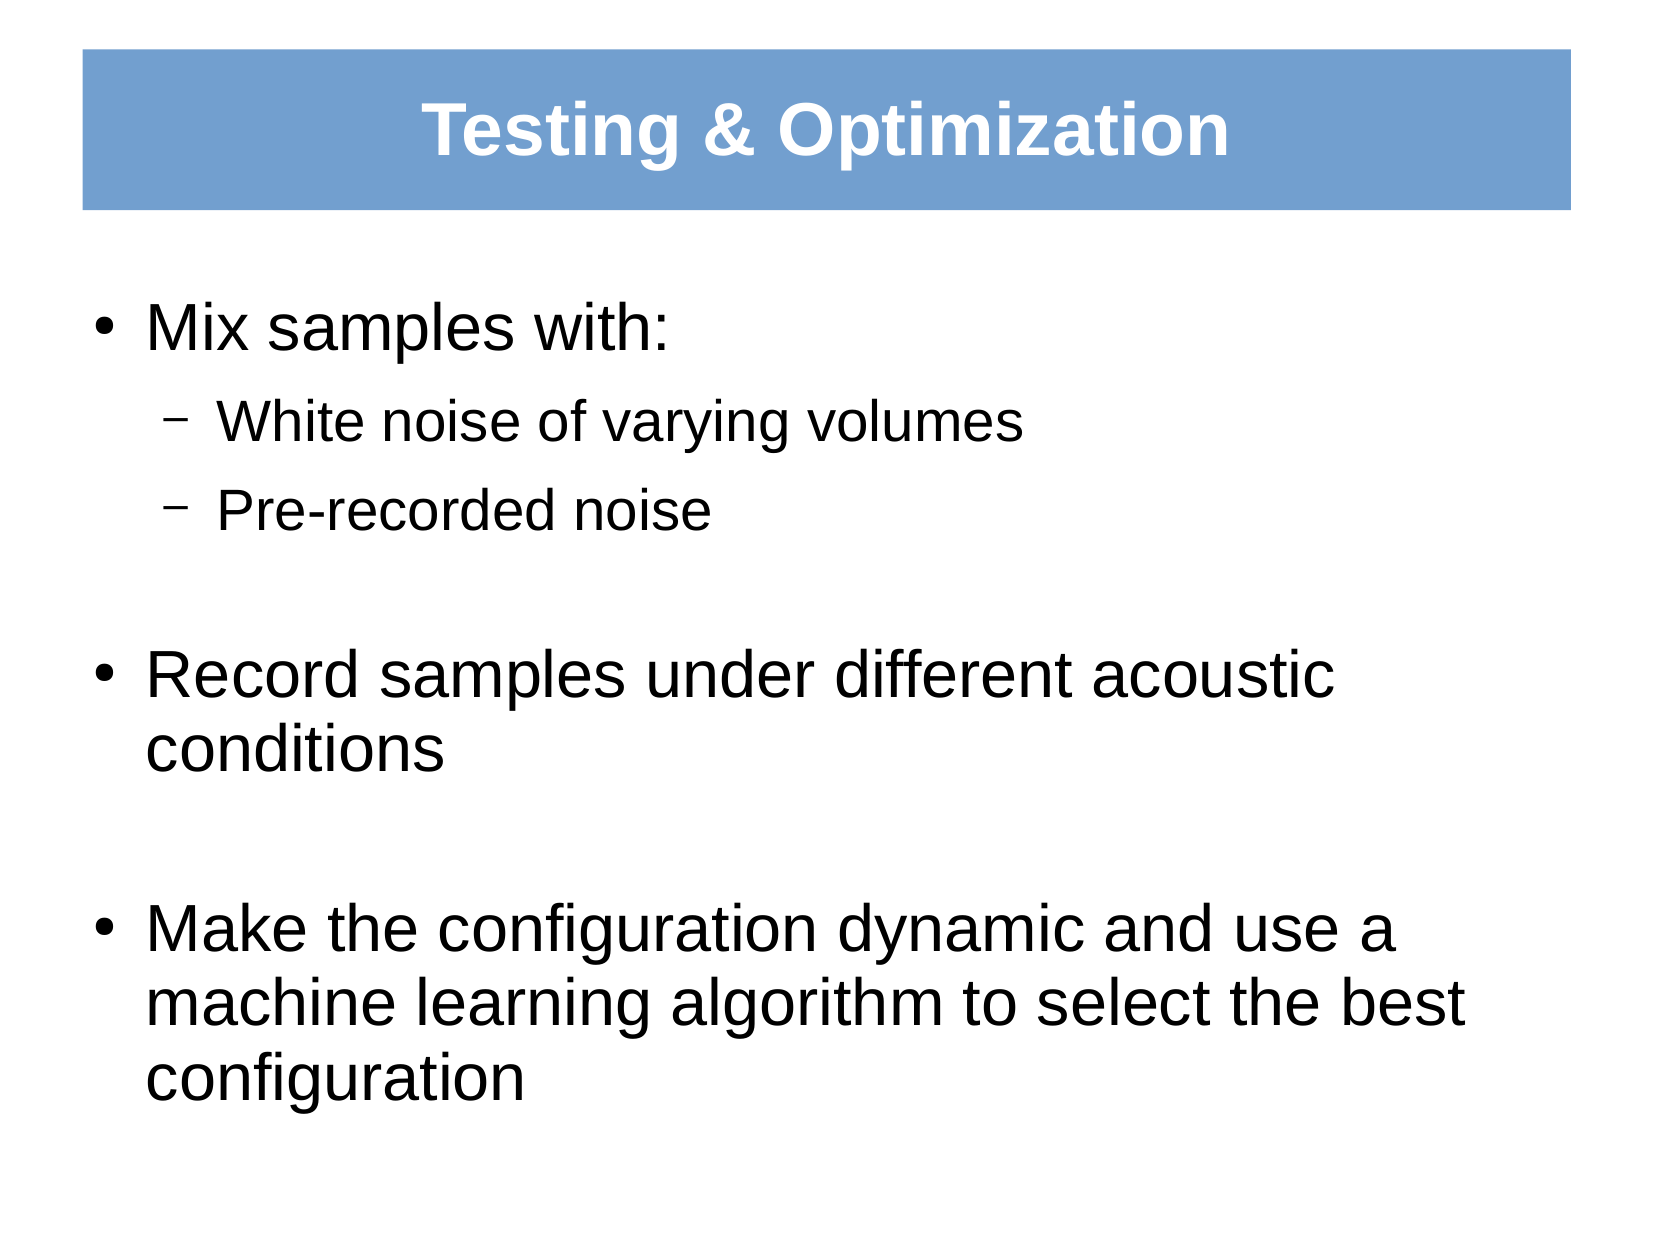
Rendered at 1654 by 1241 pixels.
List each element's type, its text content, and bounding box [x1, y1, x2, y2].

title Testing & Optimization [82, 49, 1571, 211]
list Mix samples with: White noise of varying volumes Pre-recorded noise Record samples under different acoustic conditions Make the configuration dynamic and use a machine learning algorithm to select the best configuration [75, 290, 1576, 1171]
